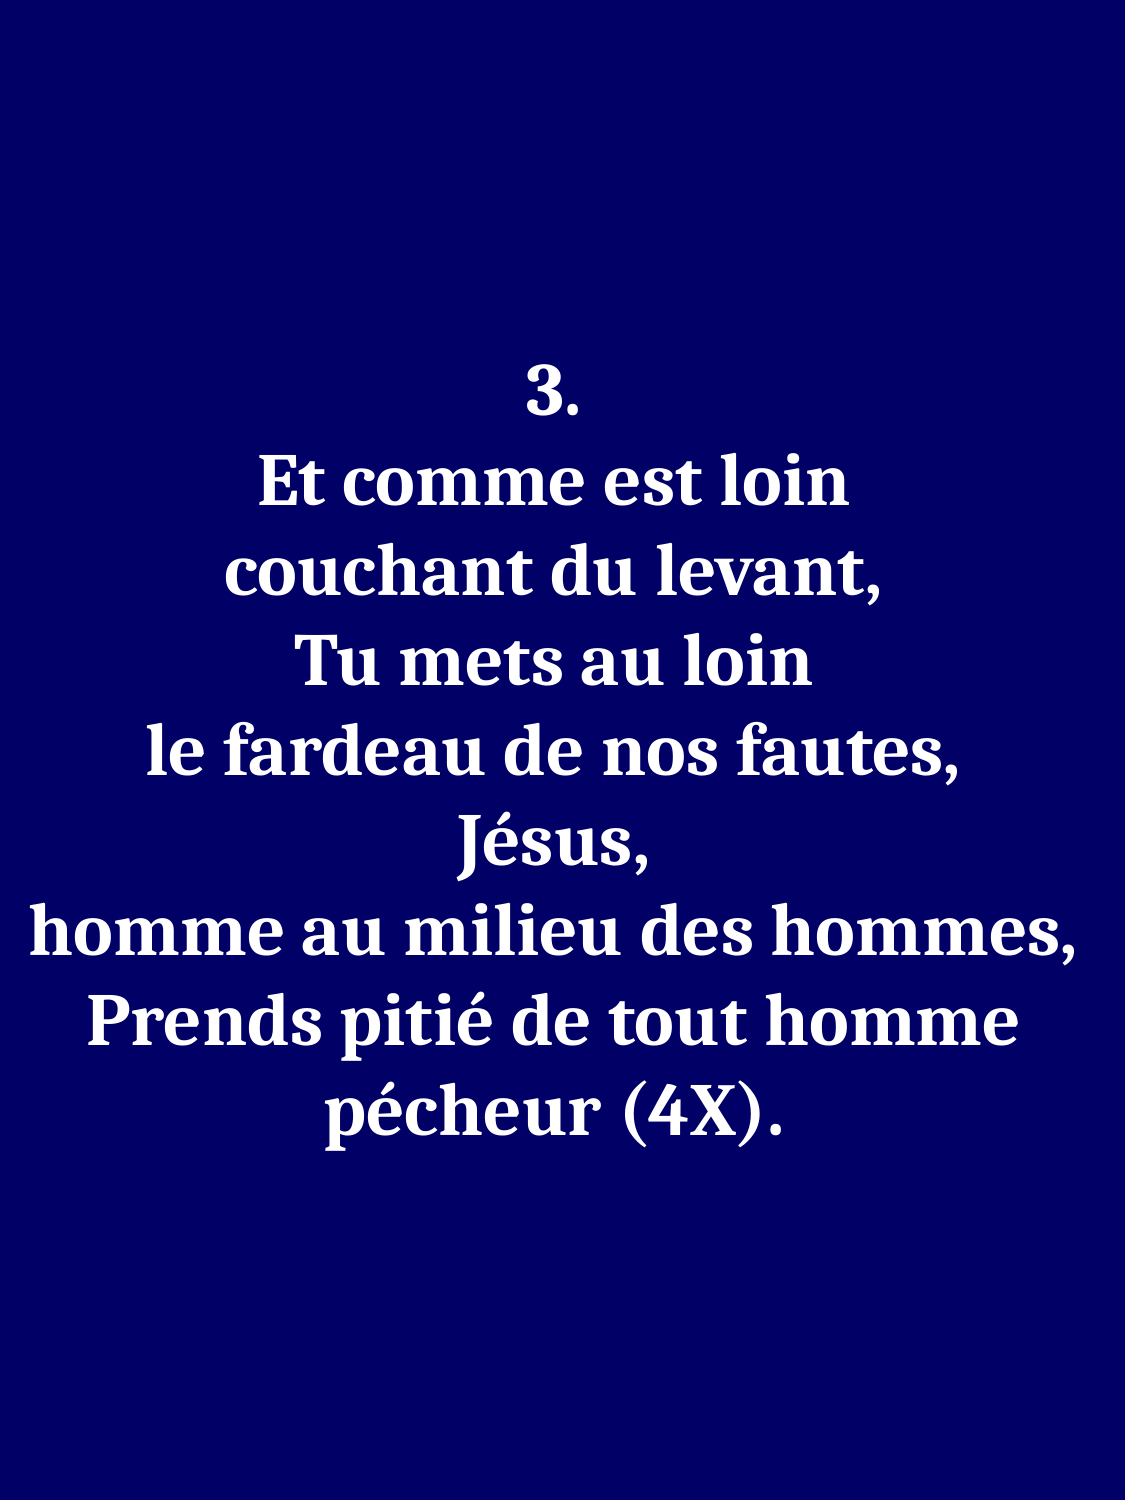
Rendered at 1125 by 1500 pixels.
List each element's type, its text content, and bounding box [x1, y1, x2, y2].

text_box 3. Et comme est loin couchant du levant, Tu mets au loin le fardeau de nos fautes, Jésus, homme au milieu des hommes, Prends pitié de tout homme pécheur (4X). [0, 333, 1125, 1159]
